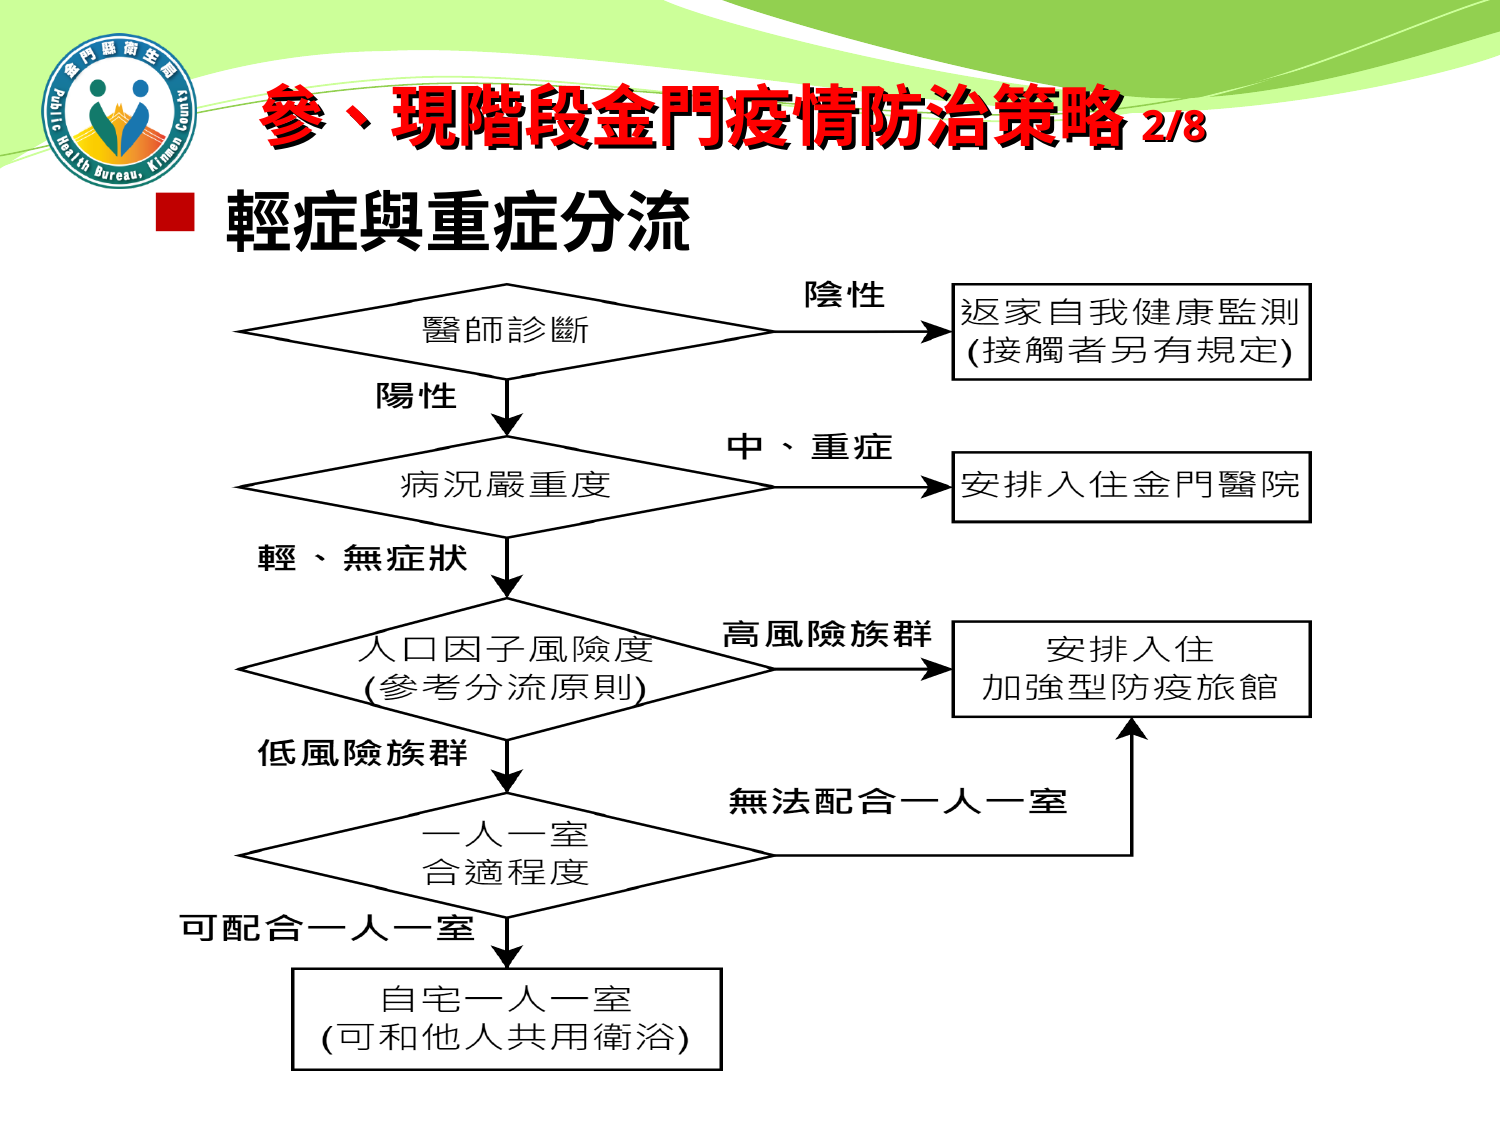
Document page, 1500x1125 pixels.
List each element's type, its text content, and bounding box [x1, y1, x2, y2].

text_box 參、現階段金門疫情防治策略2/8 [141, 66, 1323, 162]
picture [41, 33, 197, 189]
picture [130, 268, 1383, 1071]
text_box 輕症與重症分流 [135, 172, 708, 268]
